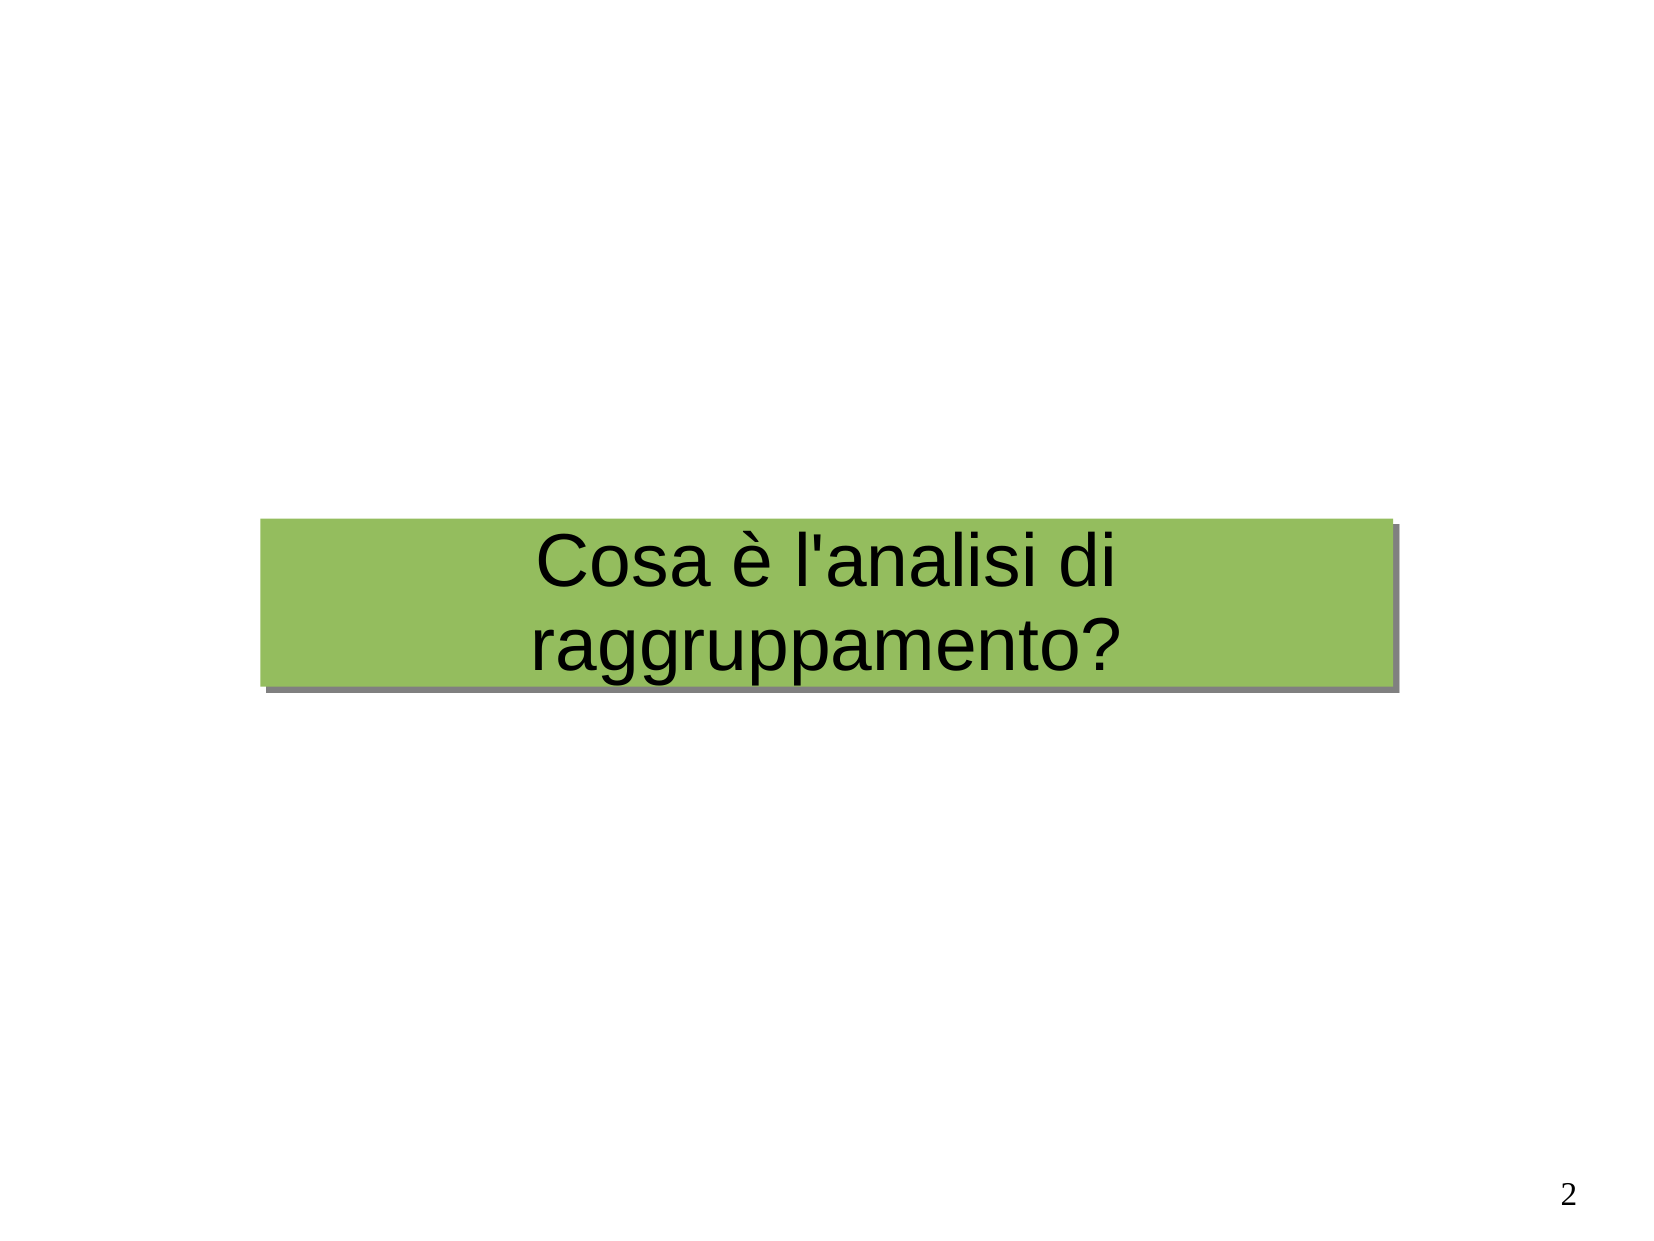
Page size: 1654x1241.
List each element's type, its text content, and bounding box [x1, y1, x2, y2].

text_box Cosa è l'analisi di raggruppamento? [260, 518, 1394, 687]
